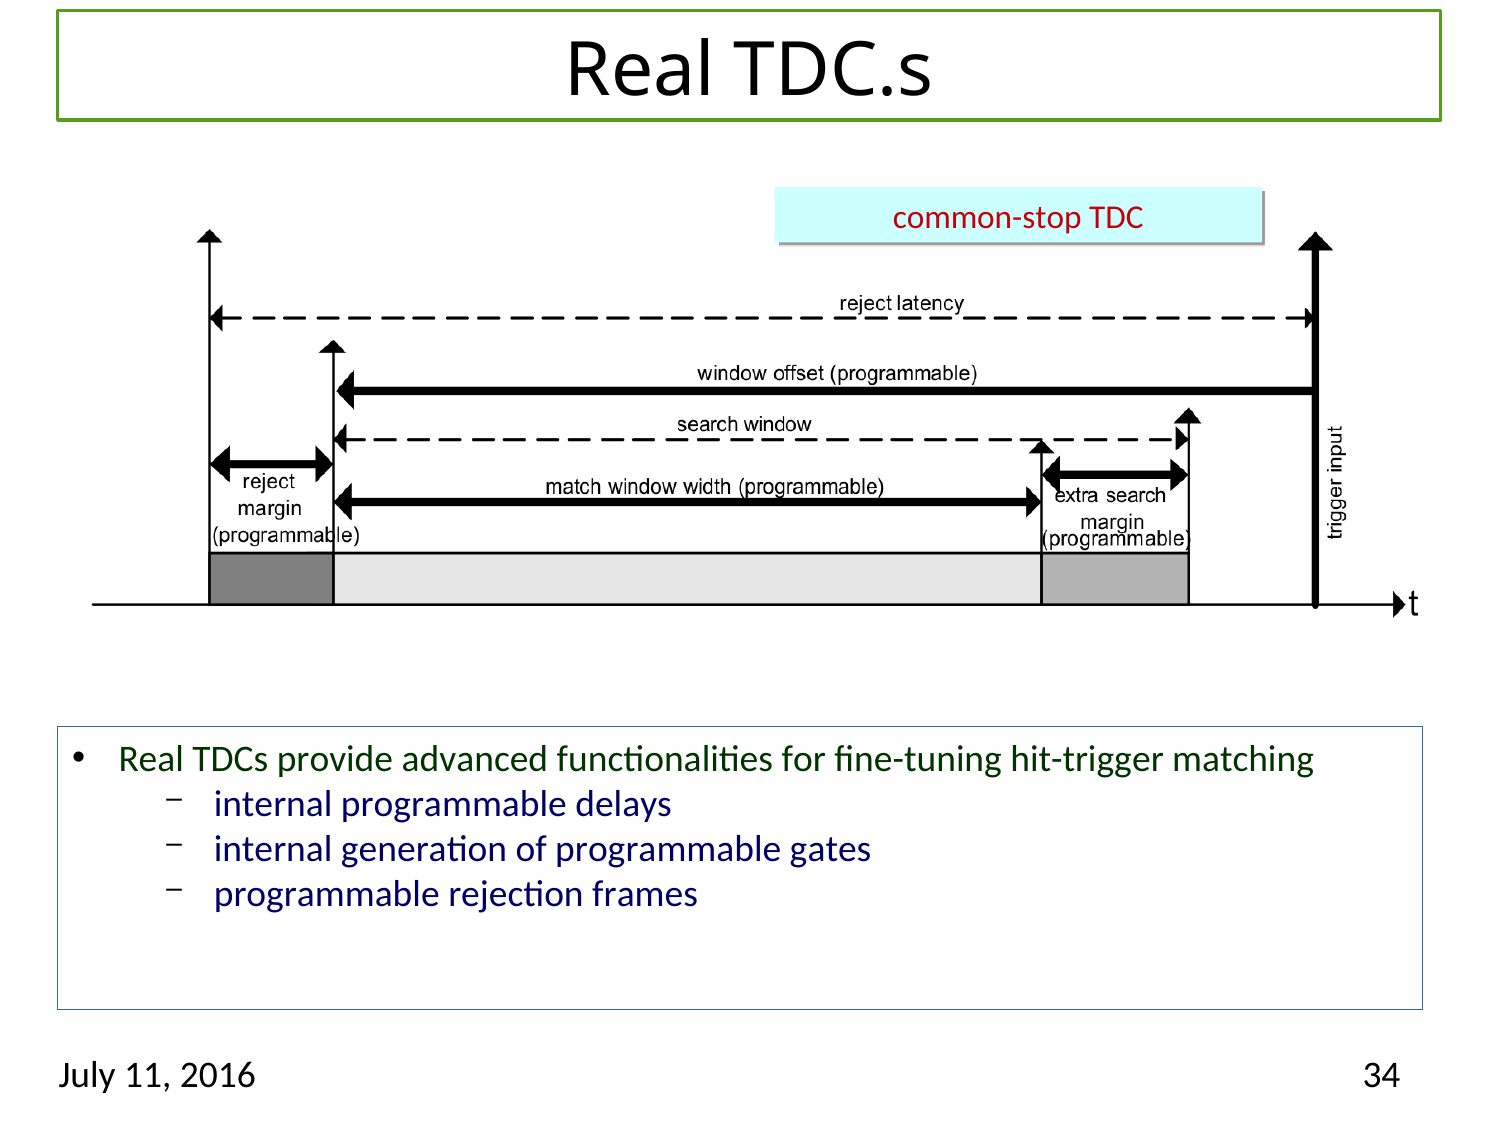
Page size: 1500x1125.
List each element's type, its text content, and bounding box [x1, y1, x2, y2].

text_box common-stop TDC [774, 187, 1263, 243]
title Real TDC.s [57, 10, 1441, 121]
picture [19, 167, 1466, 649]
text_box Real TDCs provide advanced functionalities for fine-tuning hit-trigger matching internal programmable delays internal generation of programmable gates programmable rejection frames [57, 726, 1423, 1010]
